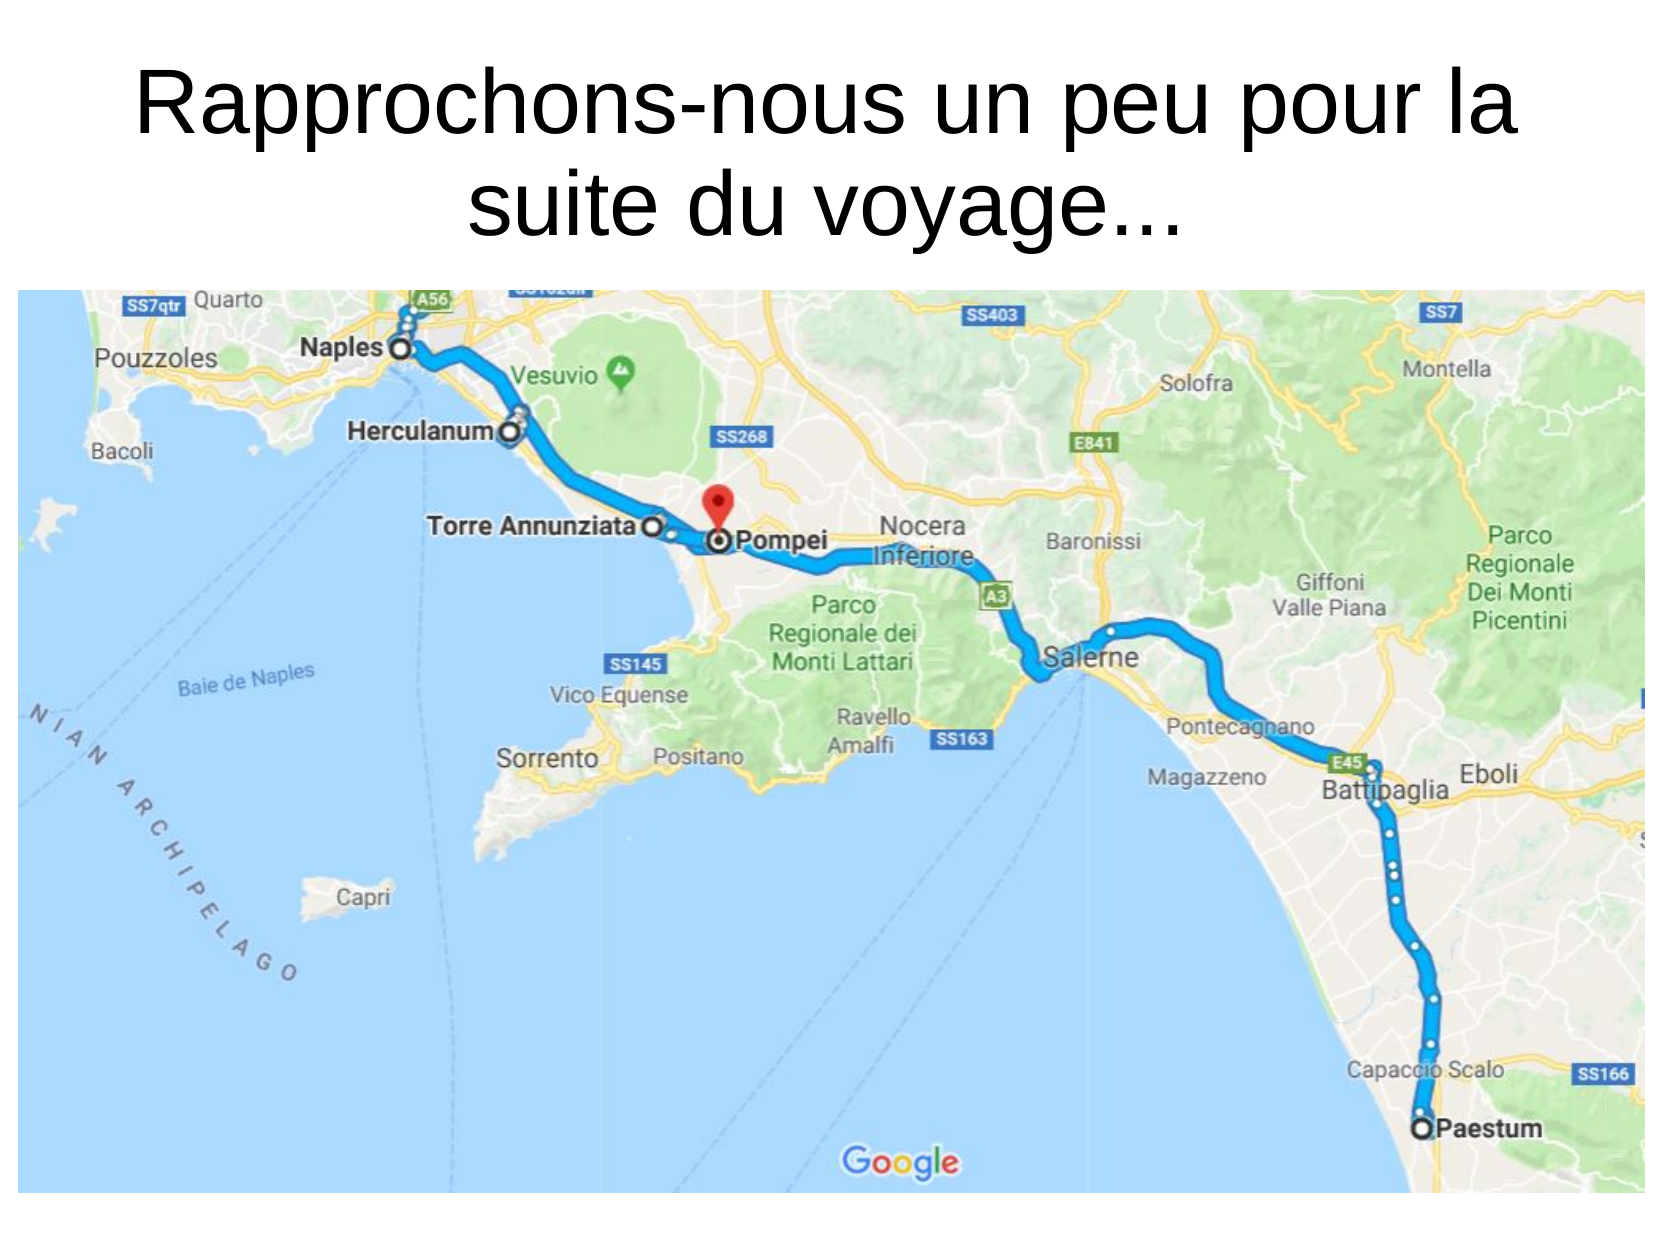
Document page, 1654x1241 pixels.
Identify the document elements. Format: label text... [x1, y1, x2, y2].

title Rapprochons-nous un peu pour la suite du voyage... [82, 49, 1571, 257]
picture [18, 290, 1645, 1193]
